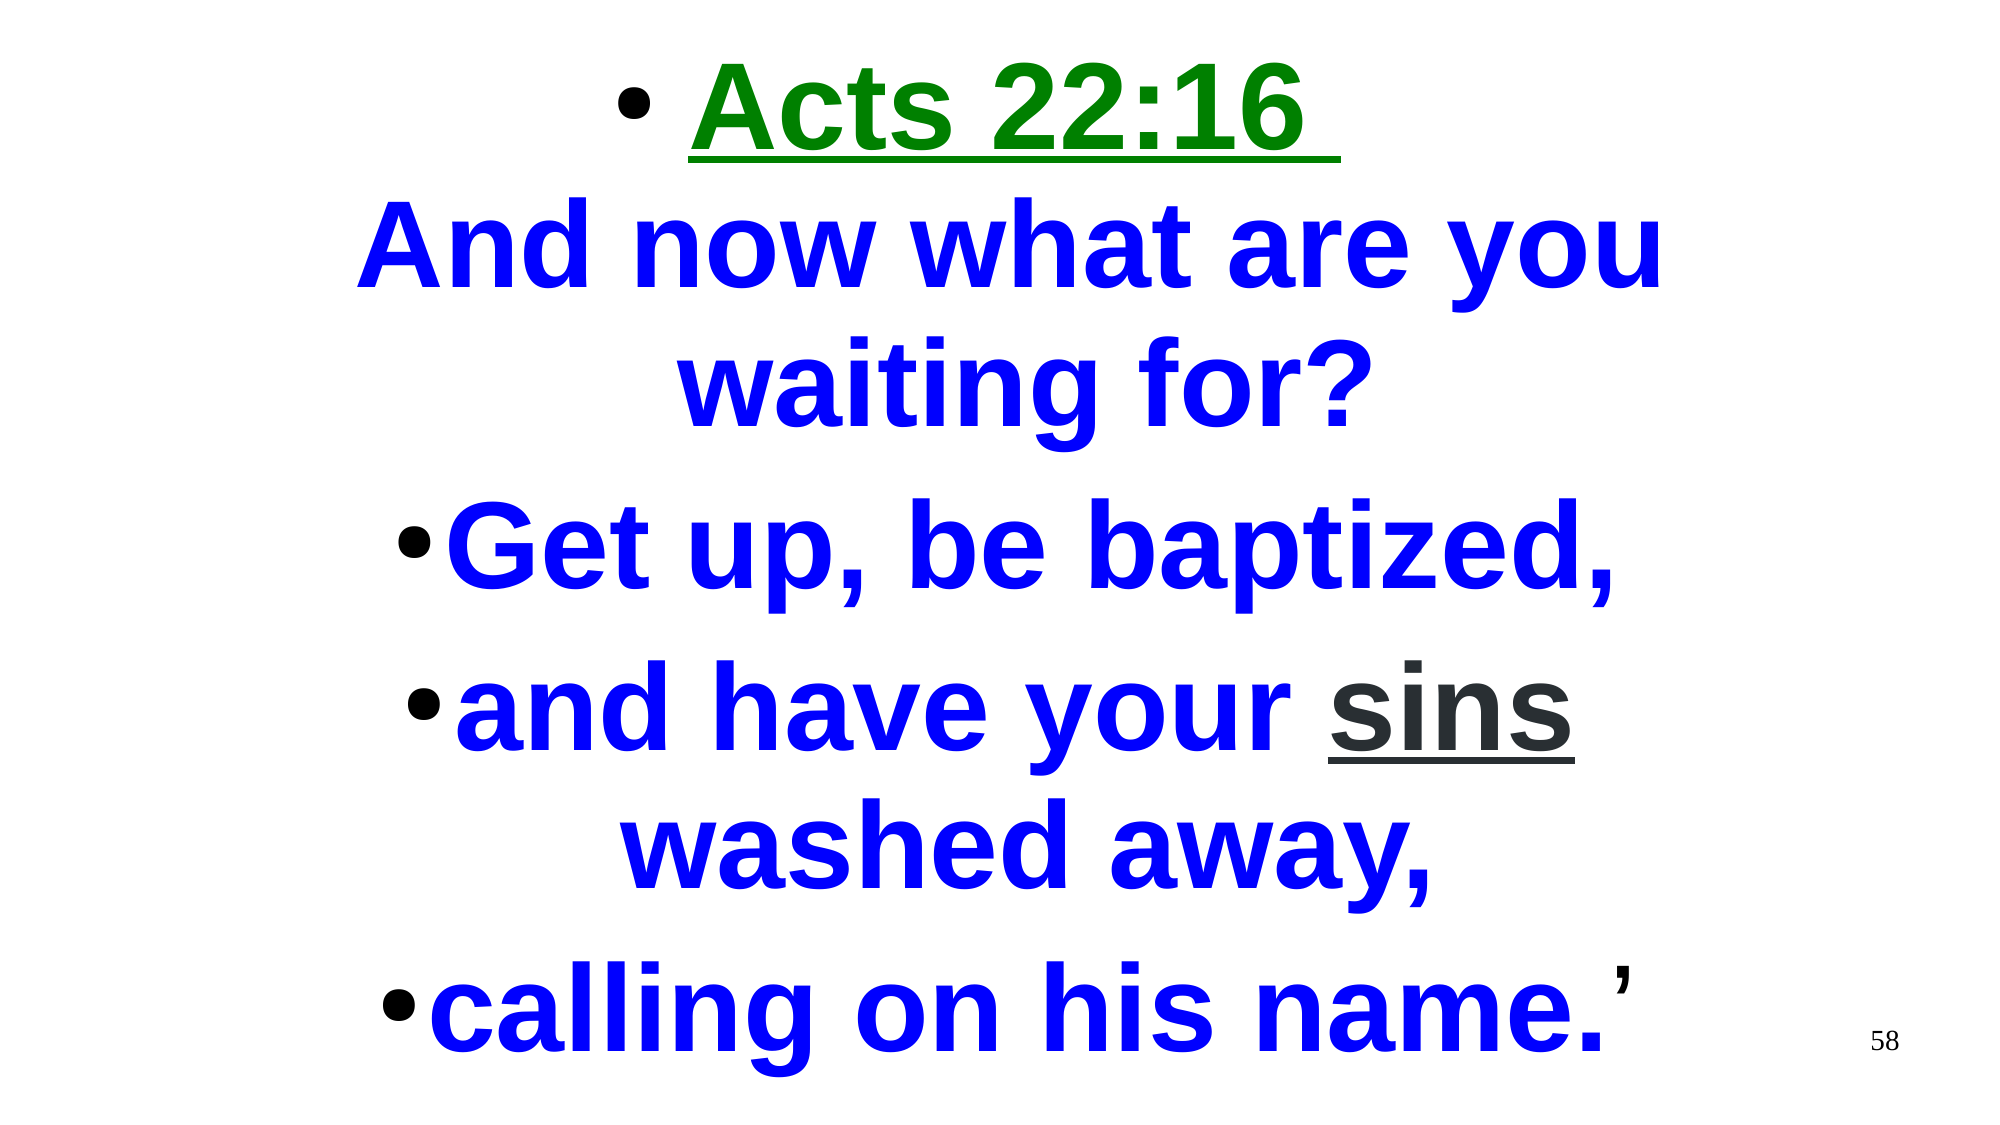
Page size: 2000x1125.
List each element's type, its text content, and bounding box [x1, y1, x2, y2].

list Acts 22:16 And now what are you waiting for? Get up, be baptized, and have your sins washed away, calling on his name.’ [37, 37, 1988, 1088]
